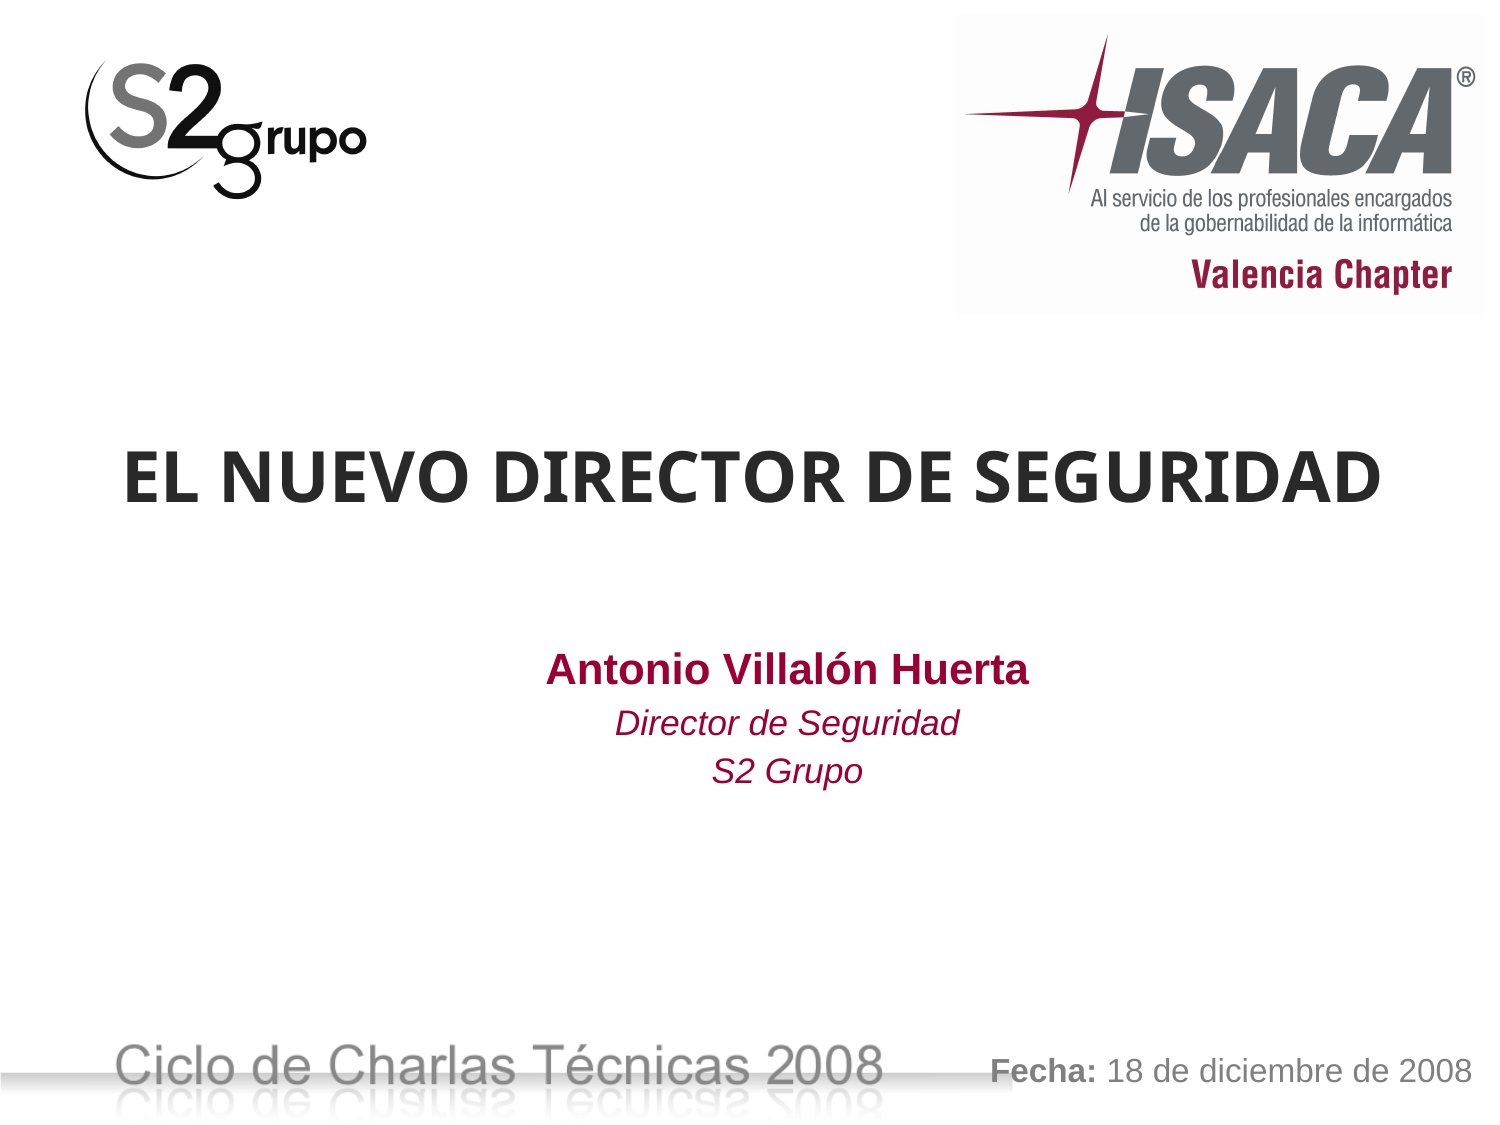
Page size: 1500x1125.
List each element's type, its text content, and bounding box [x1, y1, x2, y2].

title EL NUEVO DIRECTOR DE SEGURIDAD [88, 365, 1418, 681]
picture [957, 14, 1483, 315]
picture [72, 53, 384, 207]
picture [0, 1001, 1013, 1125]
subtitle Antonio Villalón Huerta Director de Seguridad S2 Grupo [225, 637, 1276, 904]
text_box Fecha: 18 de diciembre de 2008 [974, 1044, 1490, 1102]
